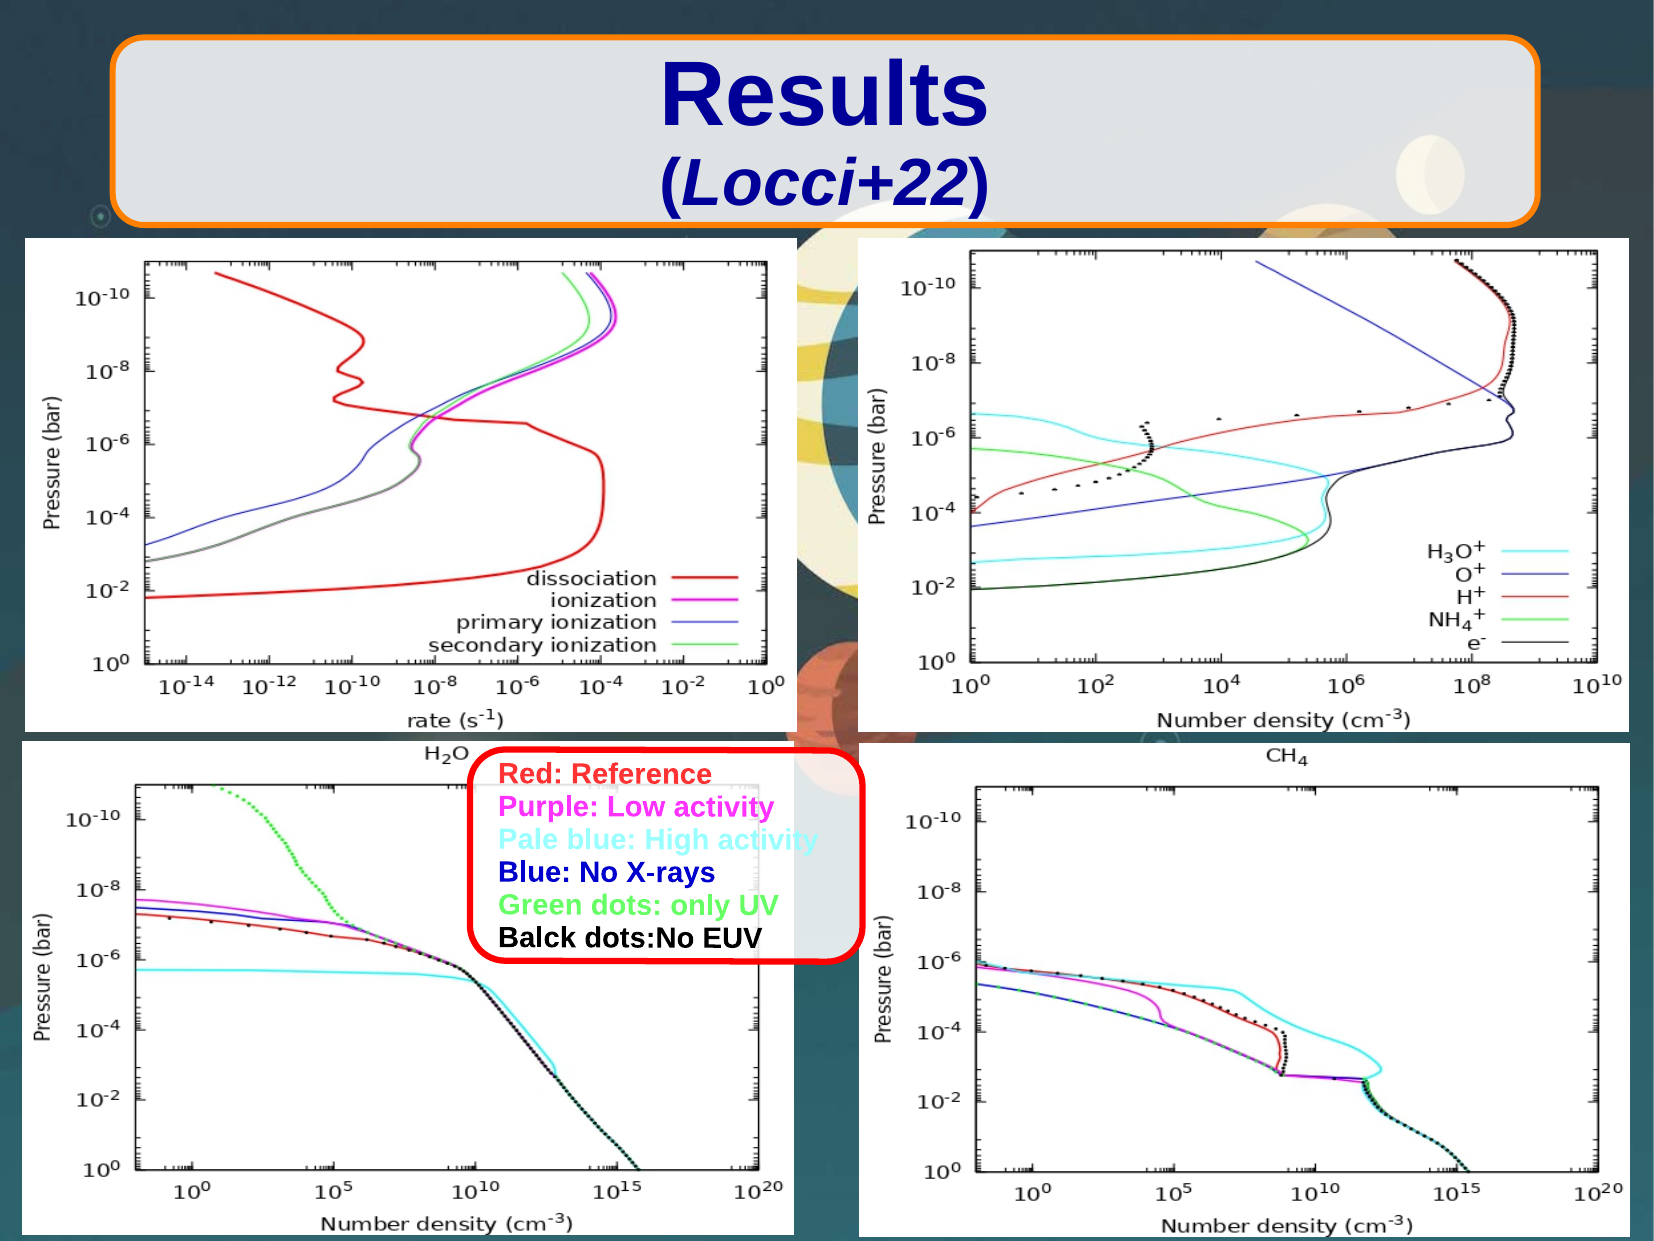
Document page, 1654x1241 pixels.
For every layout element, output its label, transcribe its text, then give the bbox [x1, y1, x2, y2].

table_cell Temperature [0, 0, 1654, 1241]
text_box Red: Reference Purple: Low activity Pale blue: High activity Blue: No X-rays Green dots: only UV Balck dots:No EUV [469, 749, 863, 962]
picture [25, 238, 797, 732]
picture [859, 743, 1630, 1237]
picture [858, 238, 1629, 732]
picture [22, 741, 794, 1235]
text_box Results (Locci+22) [112, 37, 1538, 226]
